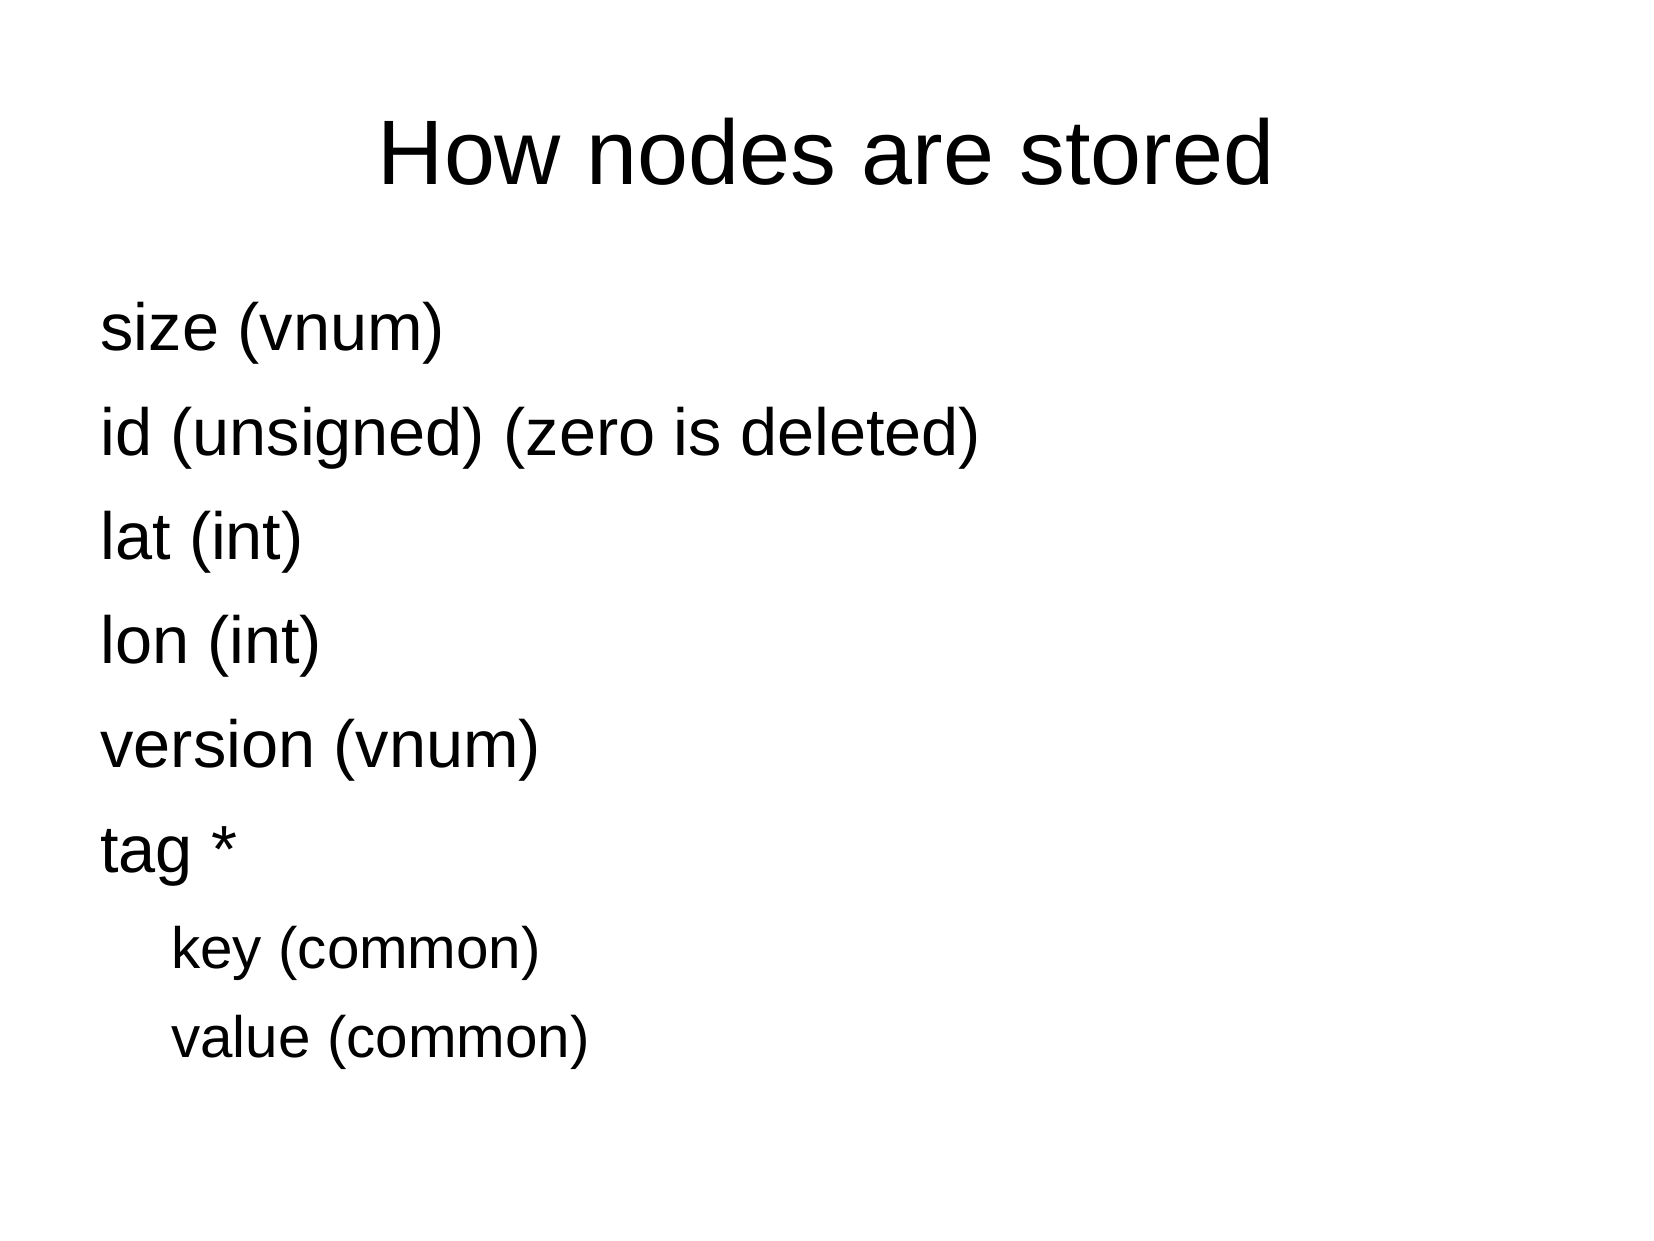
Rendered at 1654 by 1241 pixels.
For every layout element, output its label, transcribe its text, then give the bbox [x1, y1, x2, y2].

title How nodes are stored [82, 56, 1571, 250]
list size (vnum) id (unsigned) (zero is deleted) lat (int) lon (int) version (vnum) tag * key (common) value (common) [82, 290, 1571, 1109]
